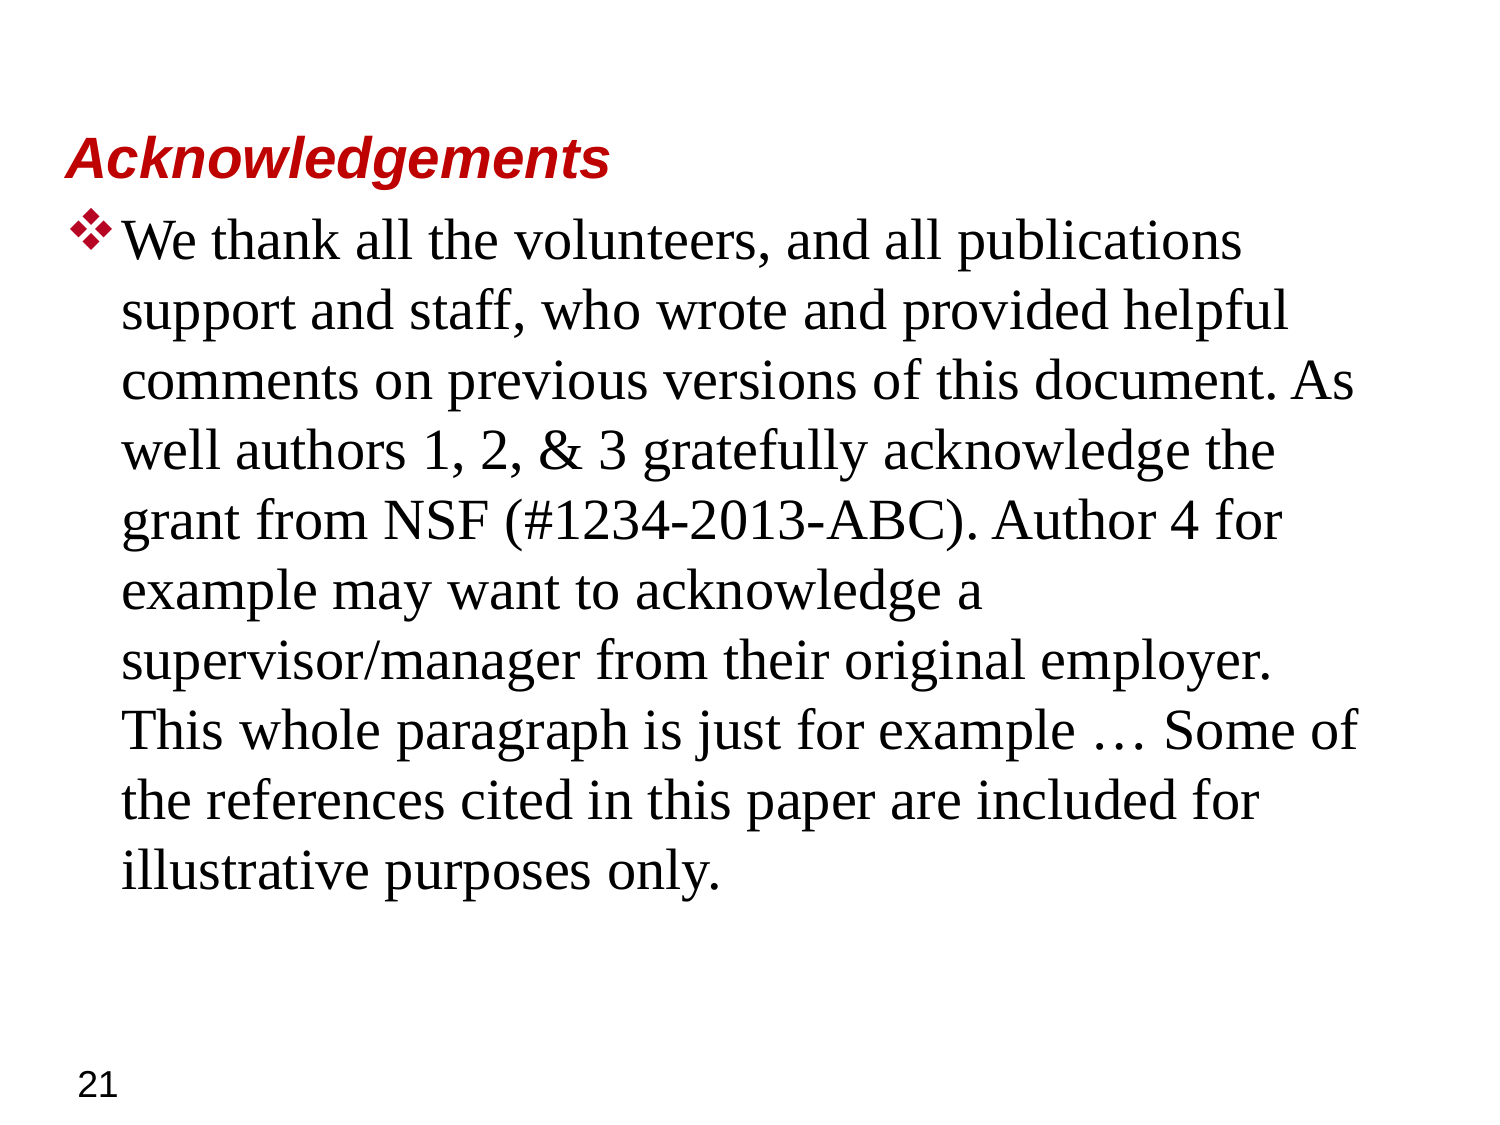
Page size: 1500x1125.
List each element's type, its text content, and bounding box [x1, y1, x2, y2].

text_box <number> [62, 1037, 1463, 1113]
text_box Acknowledgements We thank all the volunteers, and all publications support and staff, who wrote and provided helpful comments on previous versions of this document. As well authors 1, 2, & 3 gratefully acknowledge the grant from NSF (#1234-2013-ABC). Author 4 for example may want to acknowledge a supervisor/manager from their original employer. This whole paragraph is just for example … Some of the references cited in this paper are included for illustrative purposes only. [49, 112, 1388, 1025]
